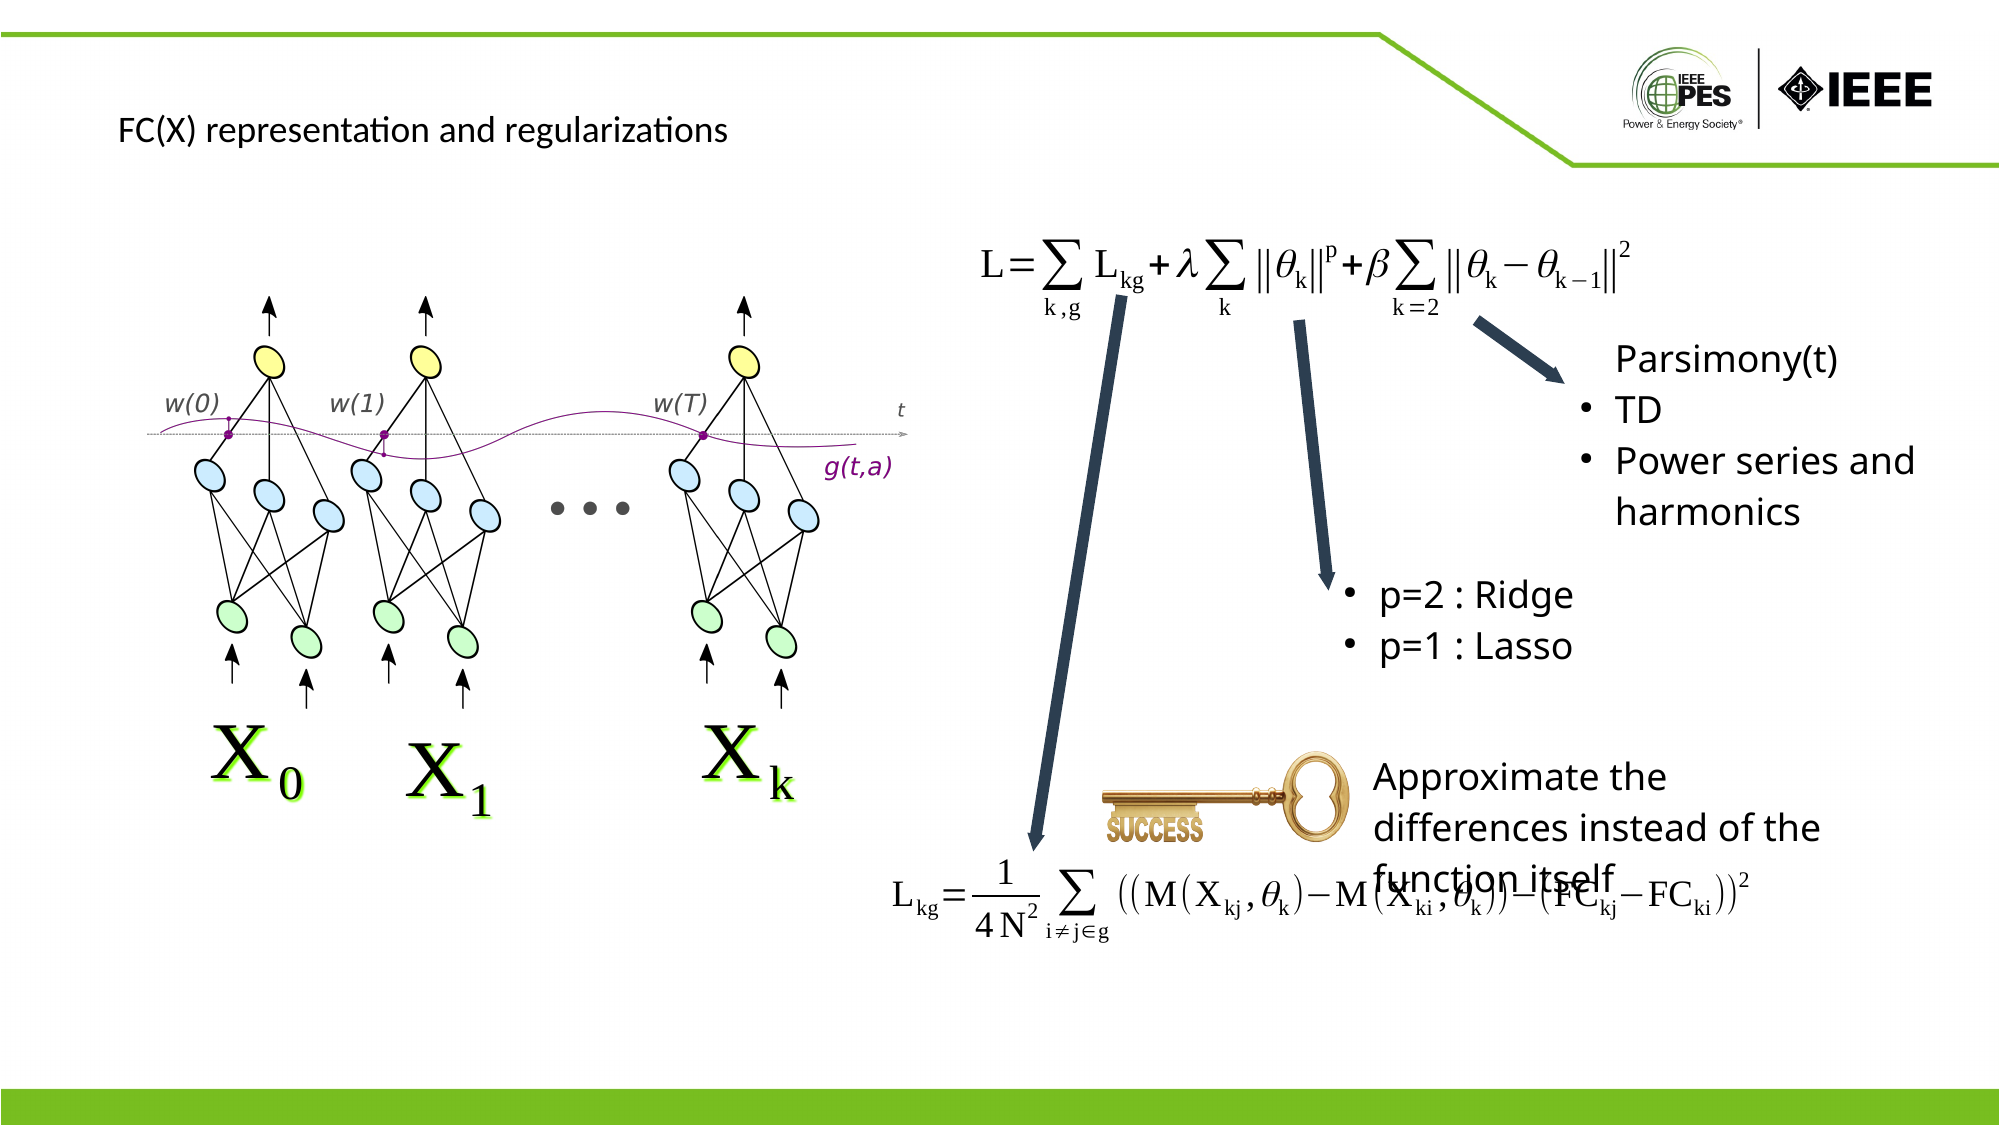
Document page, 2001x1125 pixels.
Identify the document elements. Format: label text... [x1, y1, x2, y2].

text_box p=2 : Ridge p=1 : Lasso [1328, 561, 1713, 671]
picture [1, 31, 1999, 1125]
chart [188, 708, 323, 810]
text_box Parsimony(t) TD Power series and harmonics [1564, 324, 1949, 529]
chart [974, 236, 1636, 321]
text_box Approximate the differences instead of the function itself [1358, 743, 1861, 857]
chart [383, 725, 516, 827]
title FC(X) representation and regularizations [118, 22, 1565, 243]
chart [679, 708, 816, 810]
chart [885, 851, 1756, 945]
